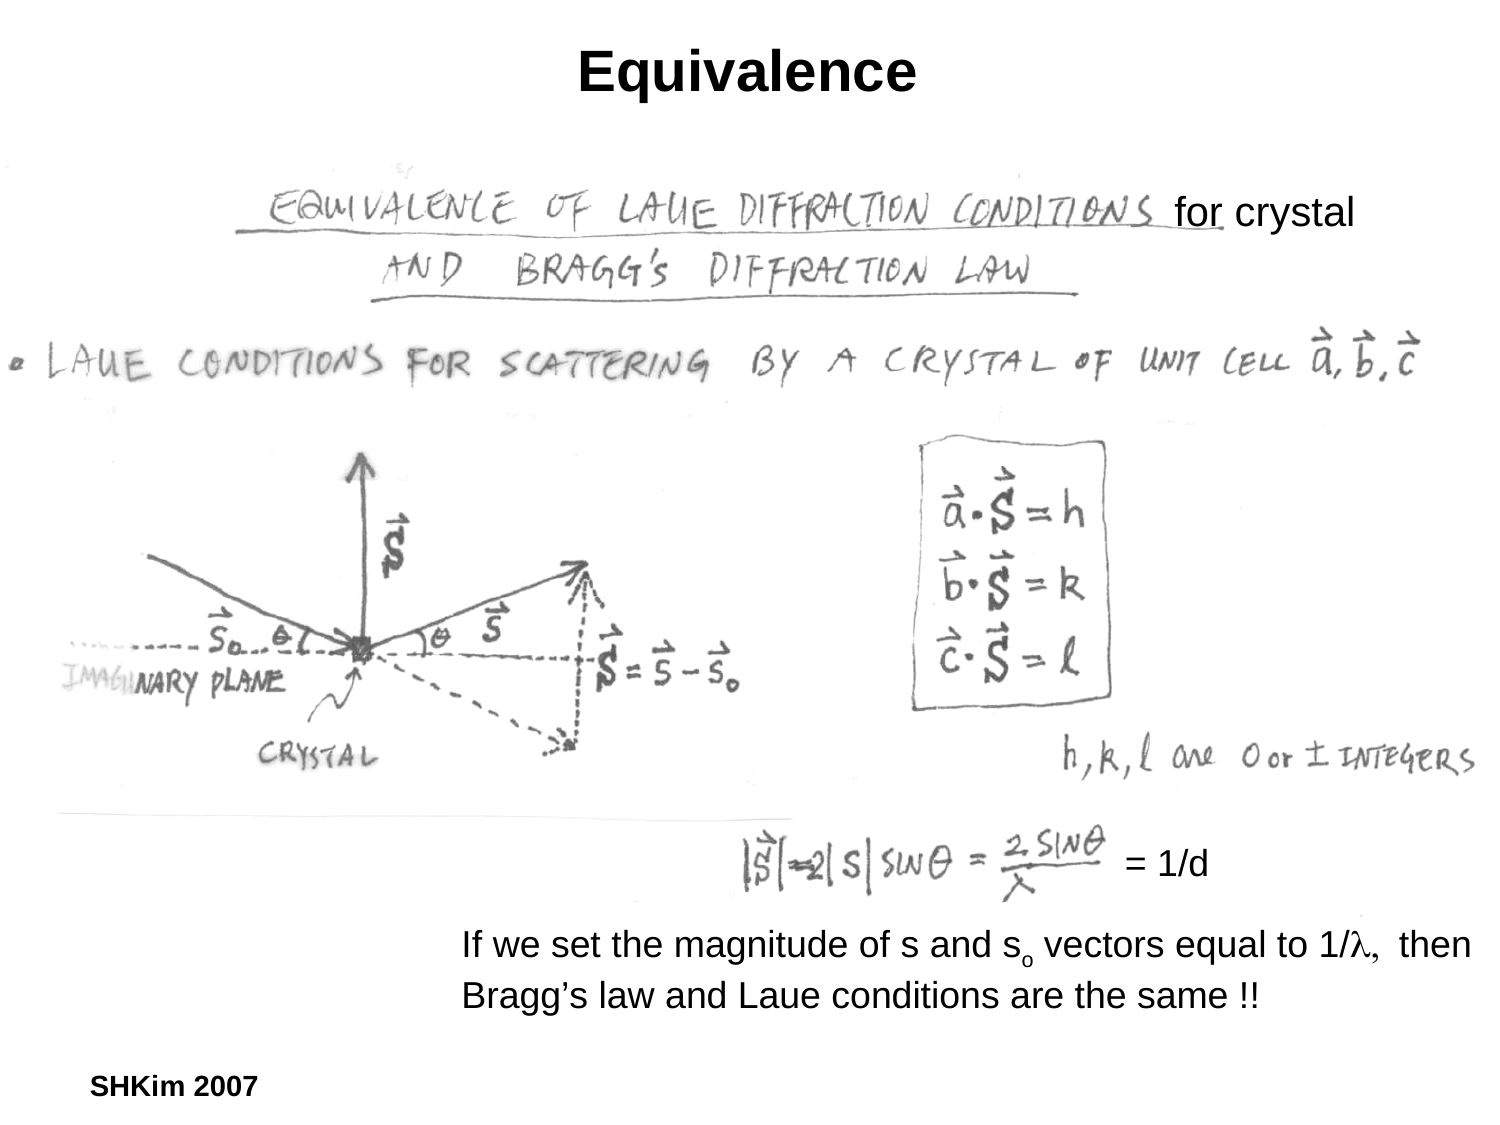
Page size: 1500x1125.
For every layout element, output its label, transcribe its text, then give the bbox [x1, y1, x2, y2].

text_box for crystal [1159, 176, 1371, 243]
text_box = 1/d [1110, 830, 1225, 892]
picture [0, 162, 1500, 939]
text_box Equivalence [562, 24, 933, 111]
text_box If we set the magnitude of s and so vectors equal to 1/then Bragg’s law and Laue conditions are the same !! [446, 912, 1487, 1025]
